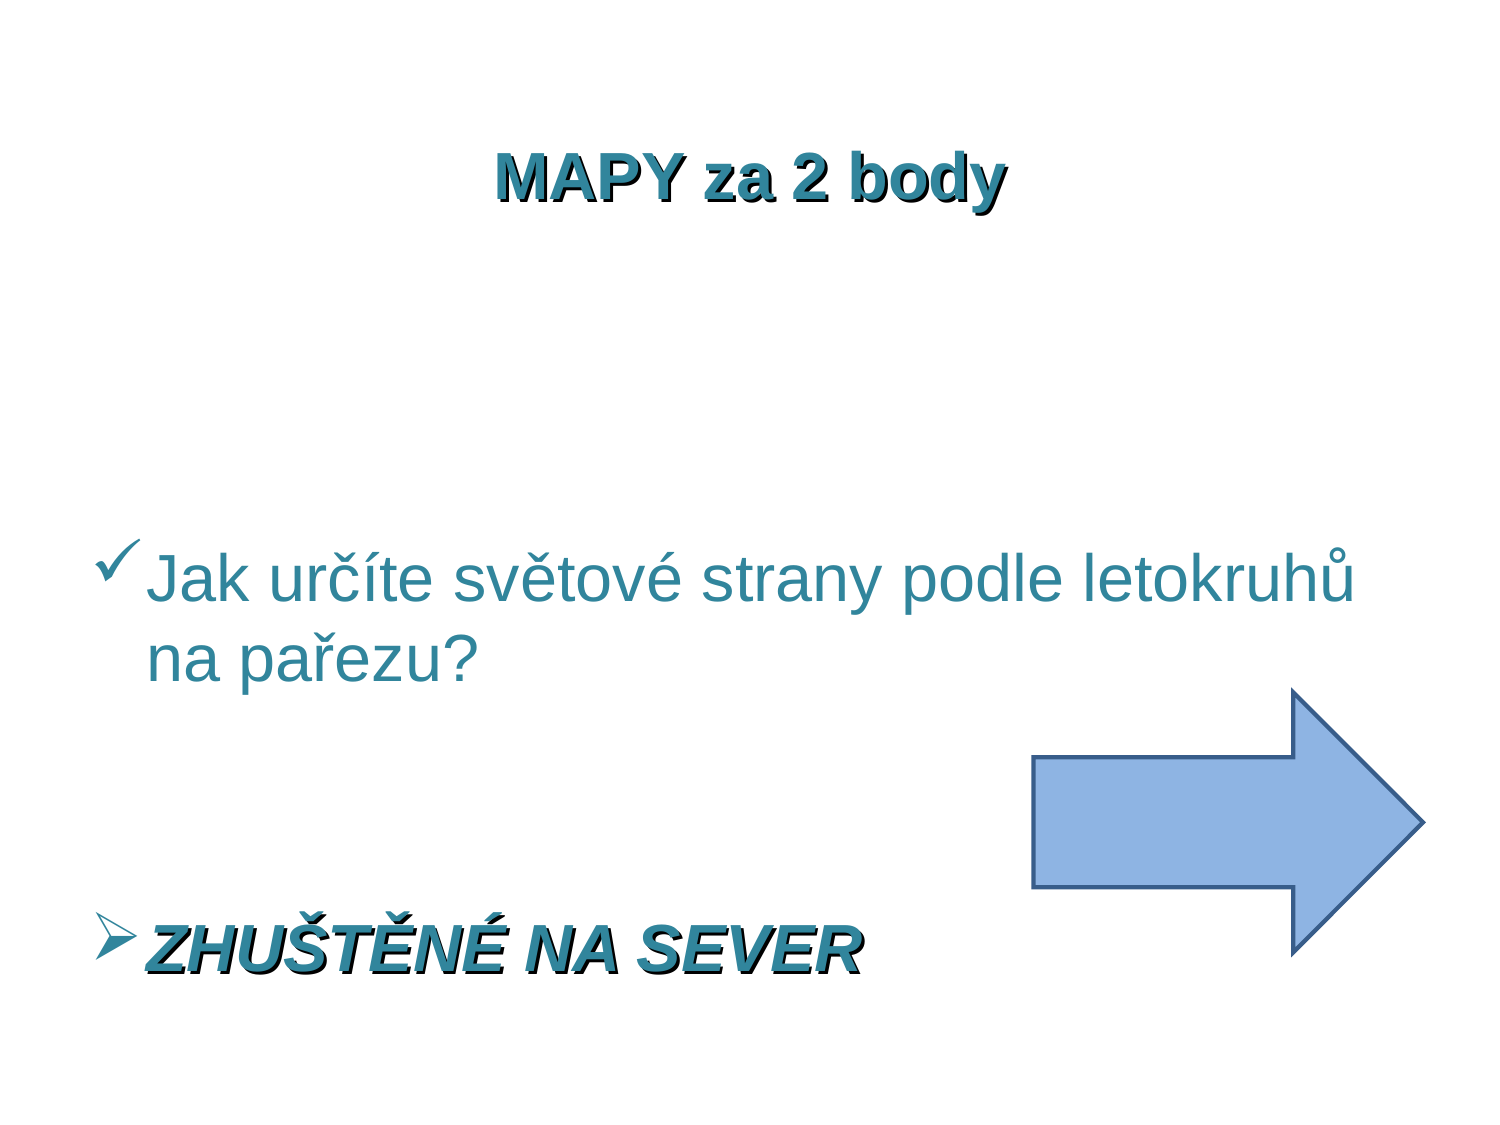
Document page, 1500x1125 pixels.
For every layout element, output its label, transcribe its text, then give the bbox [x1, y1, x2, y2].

text_box [1033, 692, 1424, 953]
list Jak určíte světové strany podle letokruhů na pařezu? ZHUŠTĚNÉ NA SEVER [75, 527, 1426, 1079]
title MAPY za 2 body [75, 113, 1426, 233]
